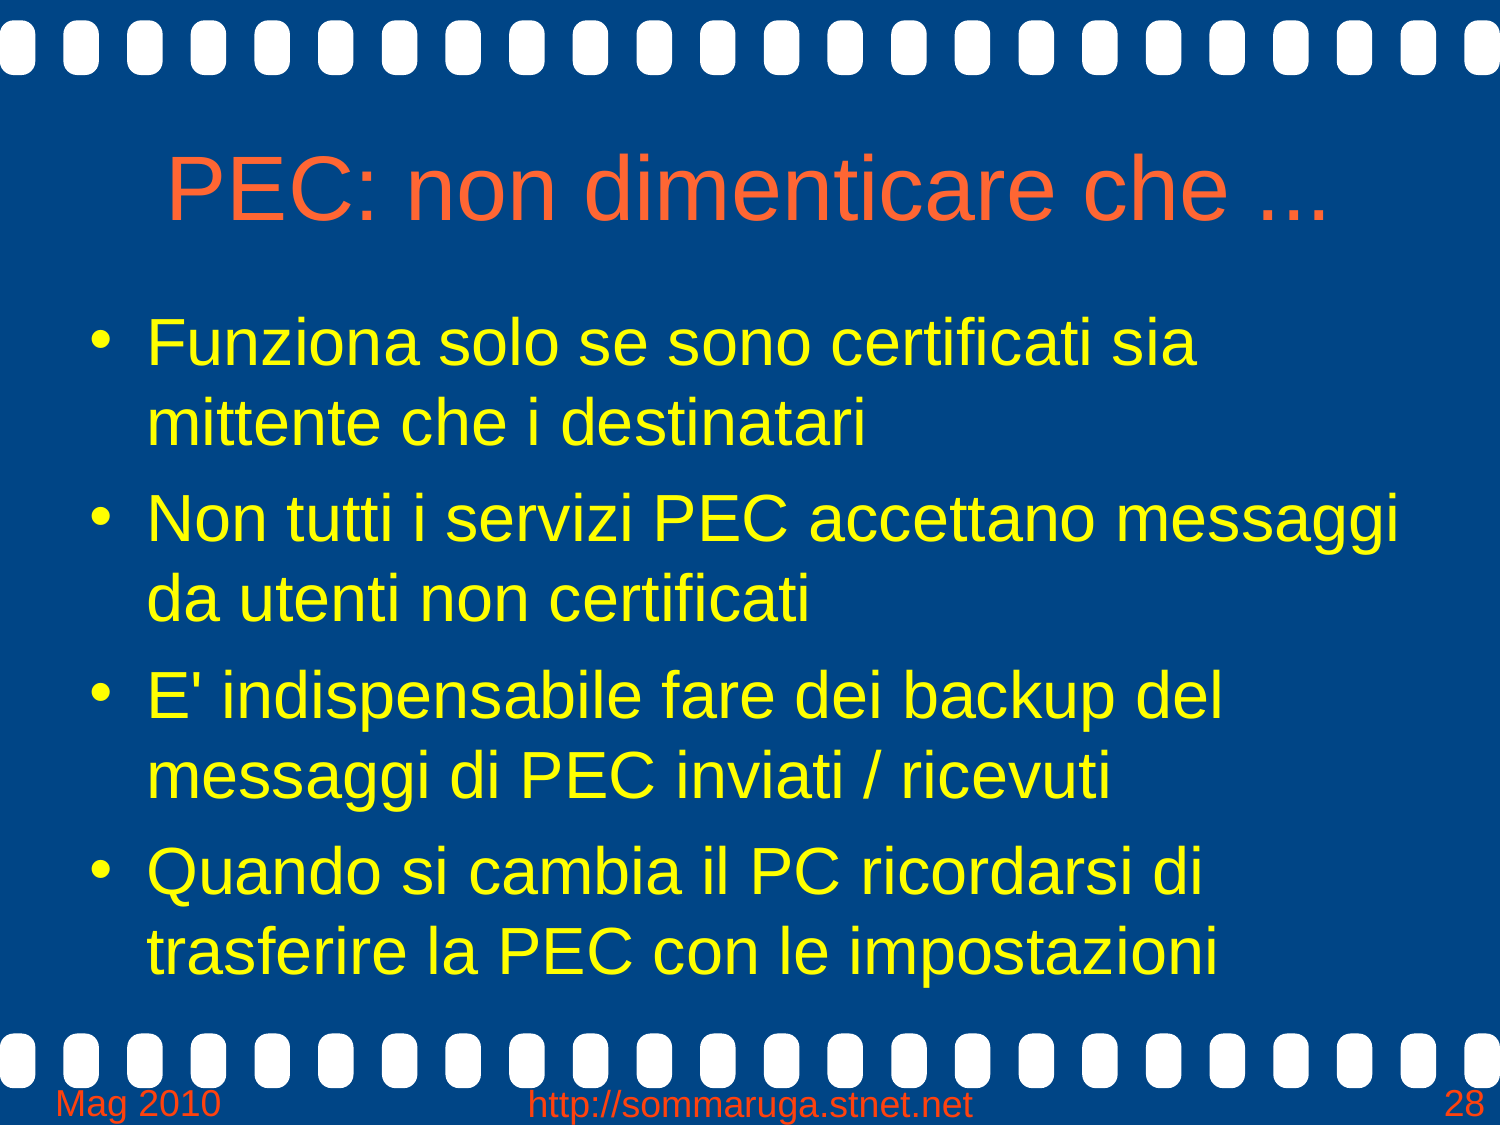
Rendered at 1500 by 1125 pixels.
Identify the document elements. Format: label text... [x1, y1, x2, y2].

list Funziona solo se sono certificati sia mittente che i destinatari Non tutti i servizi PEC accettano messaggi da utenti non certificati E' indispensabile fare dei backup del messaggi di PEC inviati / ricevuti Quando si cambia il PC ricordarsi di trasferire la PEC con le impostazioni [75, 290, 1426, 1021]
title PEC: non dimenticare che ... [75, 58, 1426, 290]
